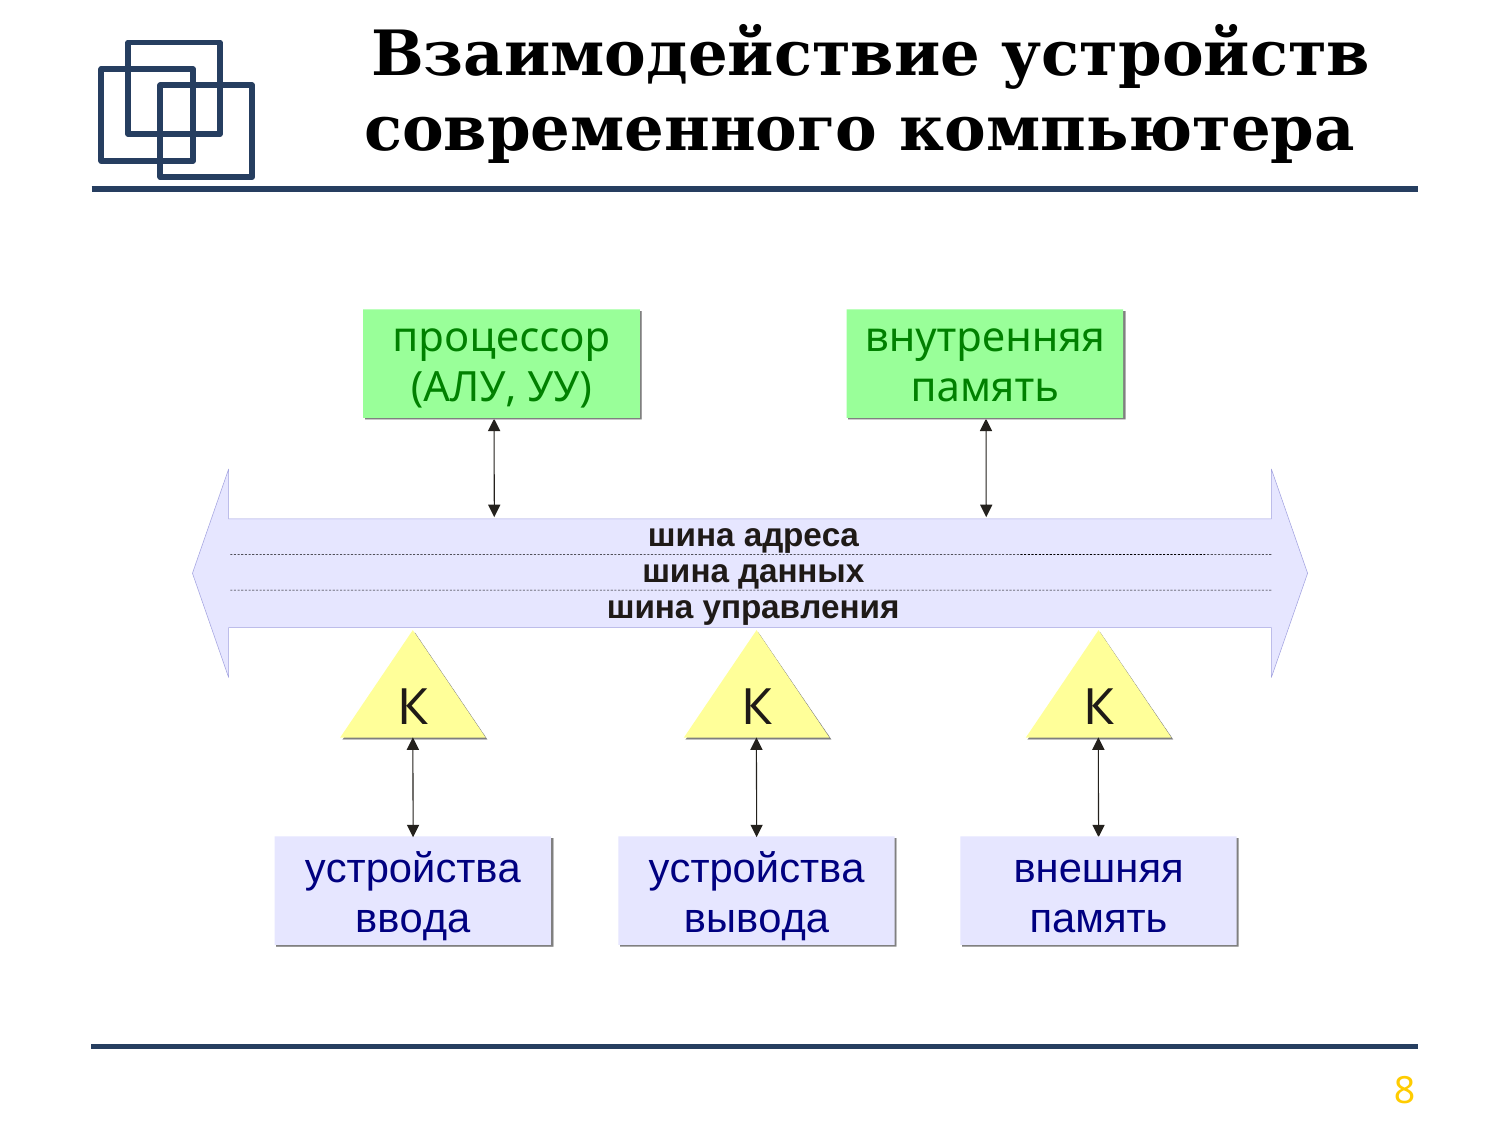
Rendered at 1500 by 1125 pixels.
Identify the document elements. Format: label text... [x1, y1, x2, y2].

text_box шина адреса шина данных шина управления [371, 517, 1136, 626]
text_box [192, 468, 1308, 678]
text_box К [741, 674, 773, 735]
text_box процессор (АЛУ, УУ) [363, 309, 640, 418]
title Взаимодействие устройств современного компьютера [295, 5, 1426, 171]
text_box К [1083, 674, 1115, 735]
text_box внешняя память [960, 836, 1237, 945]
text_box устройства вывода [618, 836, 895, 945]
text_box внутренняя память [846, 309, 1124, 418]
text_box [1025, 630, 1172, 738]
text_box устройства ввода [274, 836, 551, 945]
text_box [683, 630, 830, 738]
text_box К [397, 674, 429, 735]
text_box [340, 630, 486, 738]
